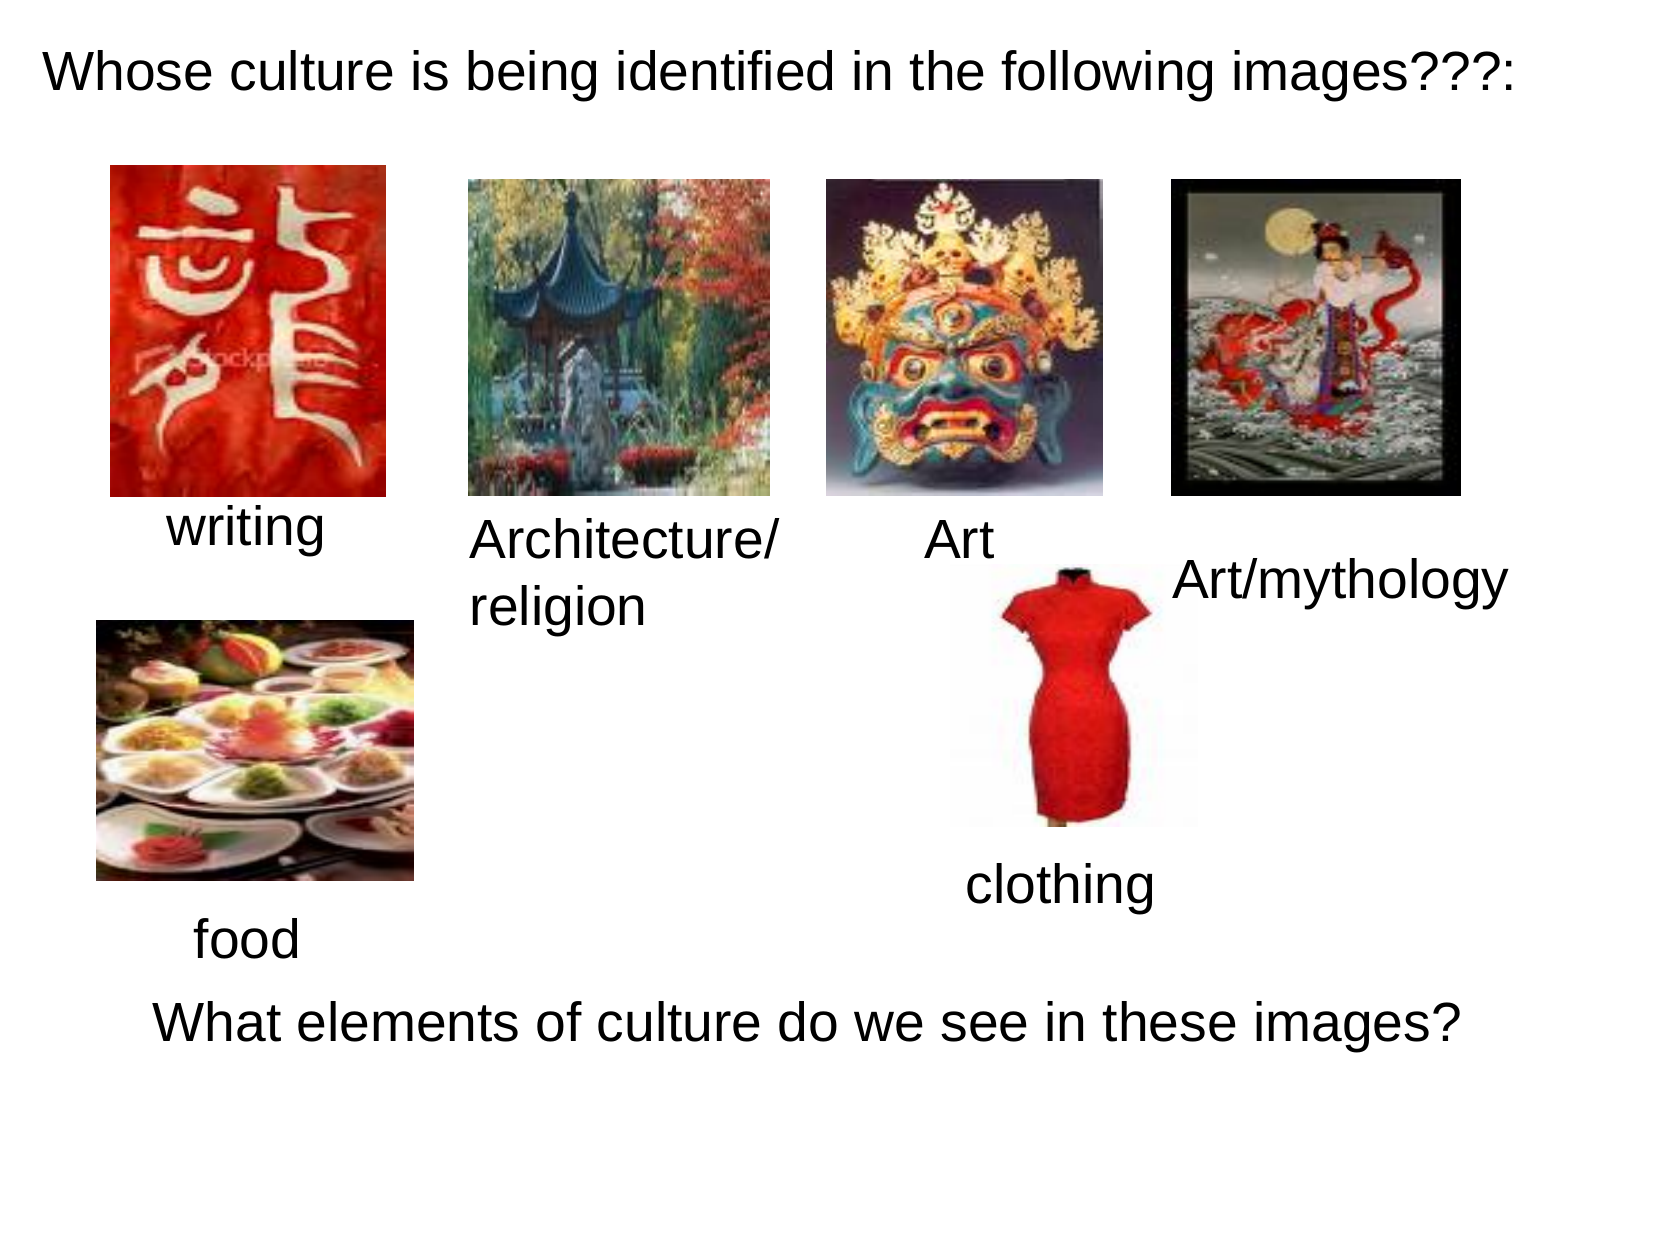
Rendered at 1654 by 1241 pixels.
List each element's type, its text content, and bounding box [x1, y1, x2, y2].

picture [468, 179, 770, 496]
text_box clothing [950, 840, 1255, 923]
picture [950, 564, 1198, 827]
text_box Art/mythology [1157, 535, 1530, 618]
picture [826, 179, 1103, 497]
text_box food [179, 895, 497, 978]
text_box Architecture/ religion [454, 496, 855, 644]
text_box Art [909, 496, 1103, 578]
text_box writing [151, 482, 414, 564]
picture [1171, 179, 1461, 497]
text_box Whose culture is being identified in the following images???: [27, 27, 1654, 110]
picture [110, 165, 386, 497]
picture [96, 620, 414, 881]
text_box What elements of culture do we see in these images? [137, 978, 1516, 1060]
